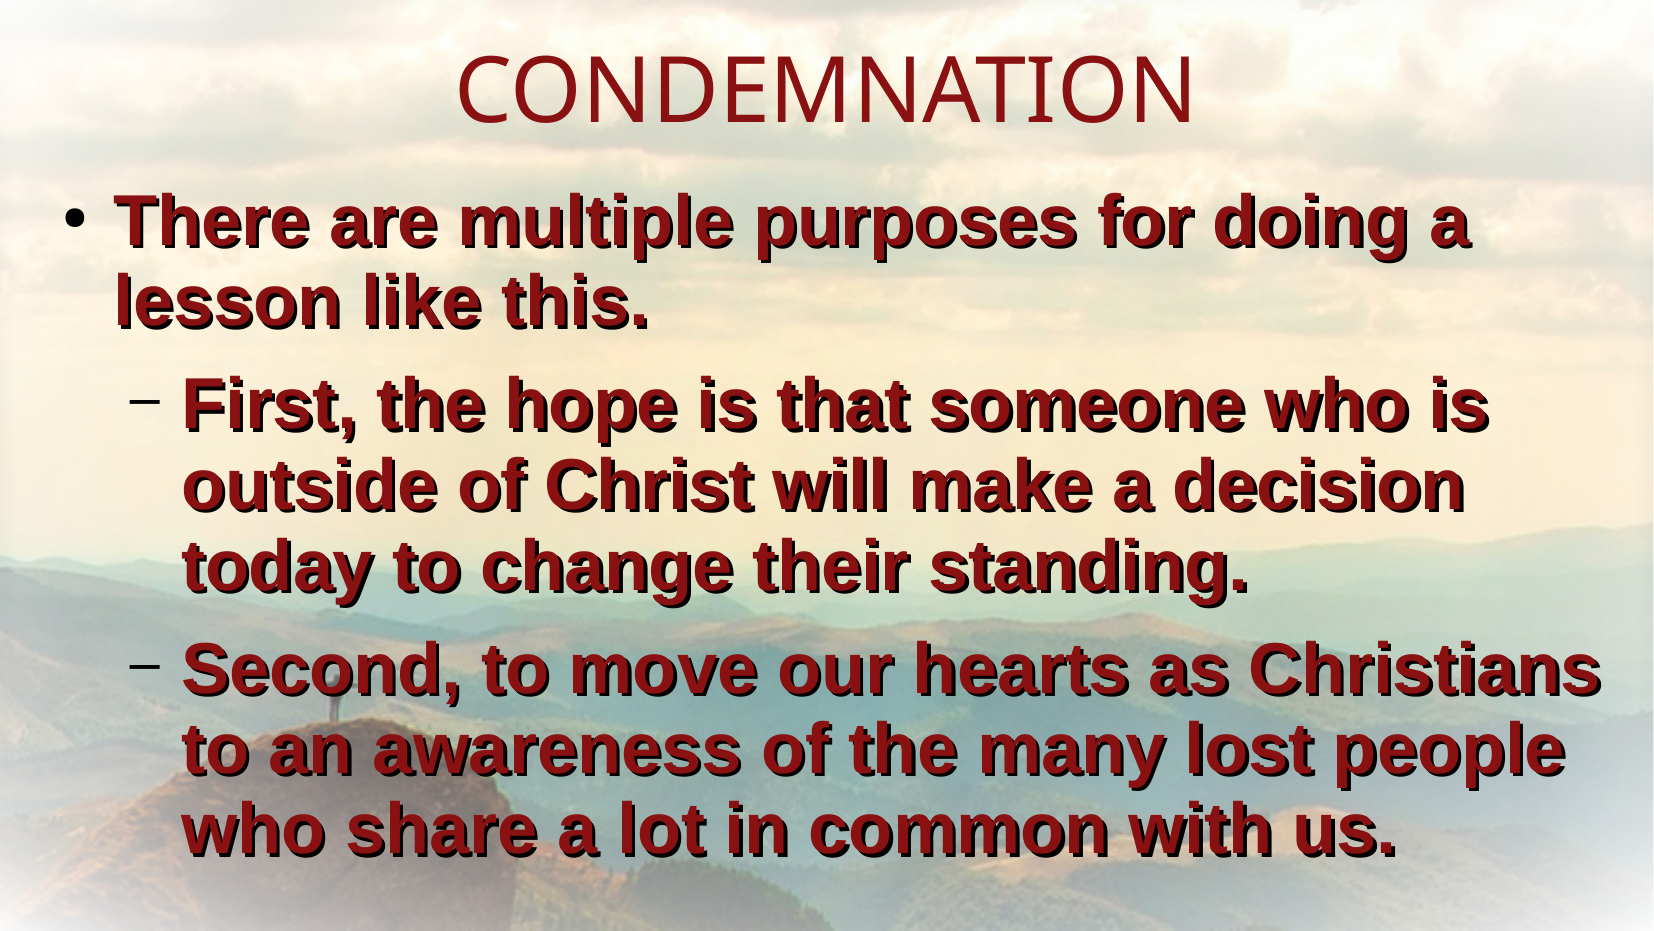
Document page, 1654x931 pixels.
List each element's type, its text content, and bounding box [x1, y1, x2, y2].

title CONDEMNATION [82, 9, 1571, 166]
list There are multiple purposes for doing a lesson like this. First, the hope is that someone who is outside of Christ will make a decision today to change their standing. Second, to move our hearts as Christians to an awareness of the many lost people who share a lot in common with us. [45, 180, 1621, 931]
picture [0, 0, 1654, 931]
